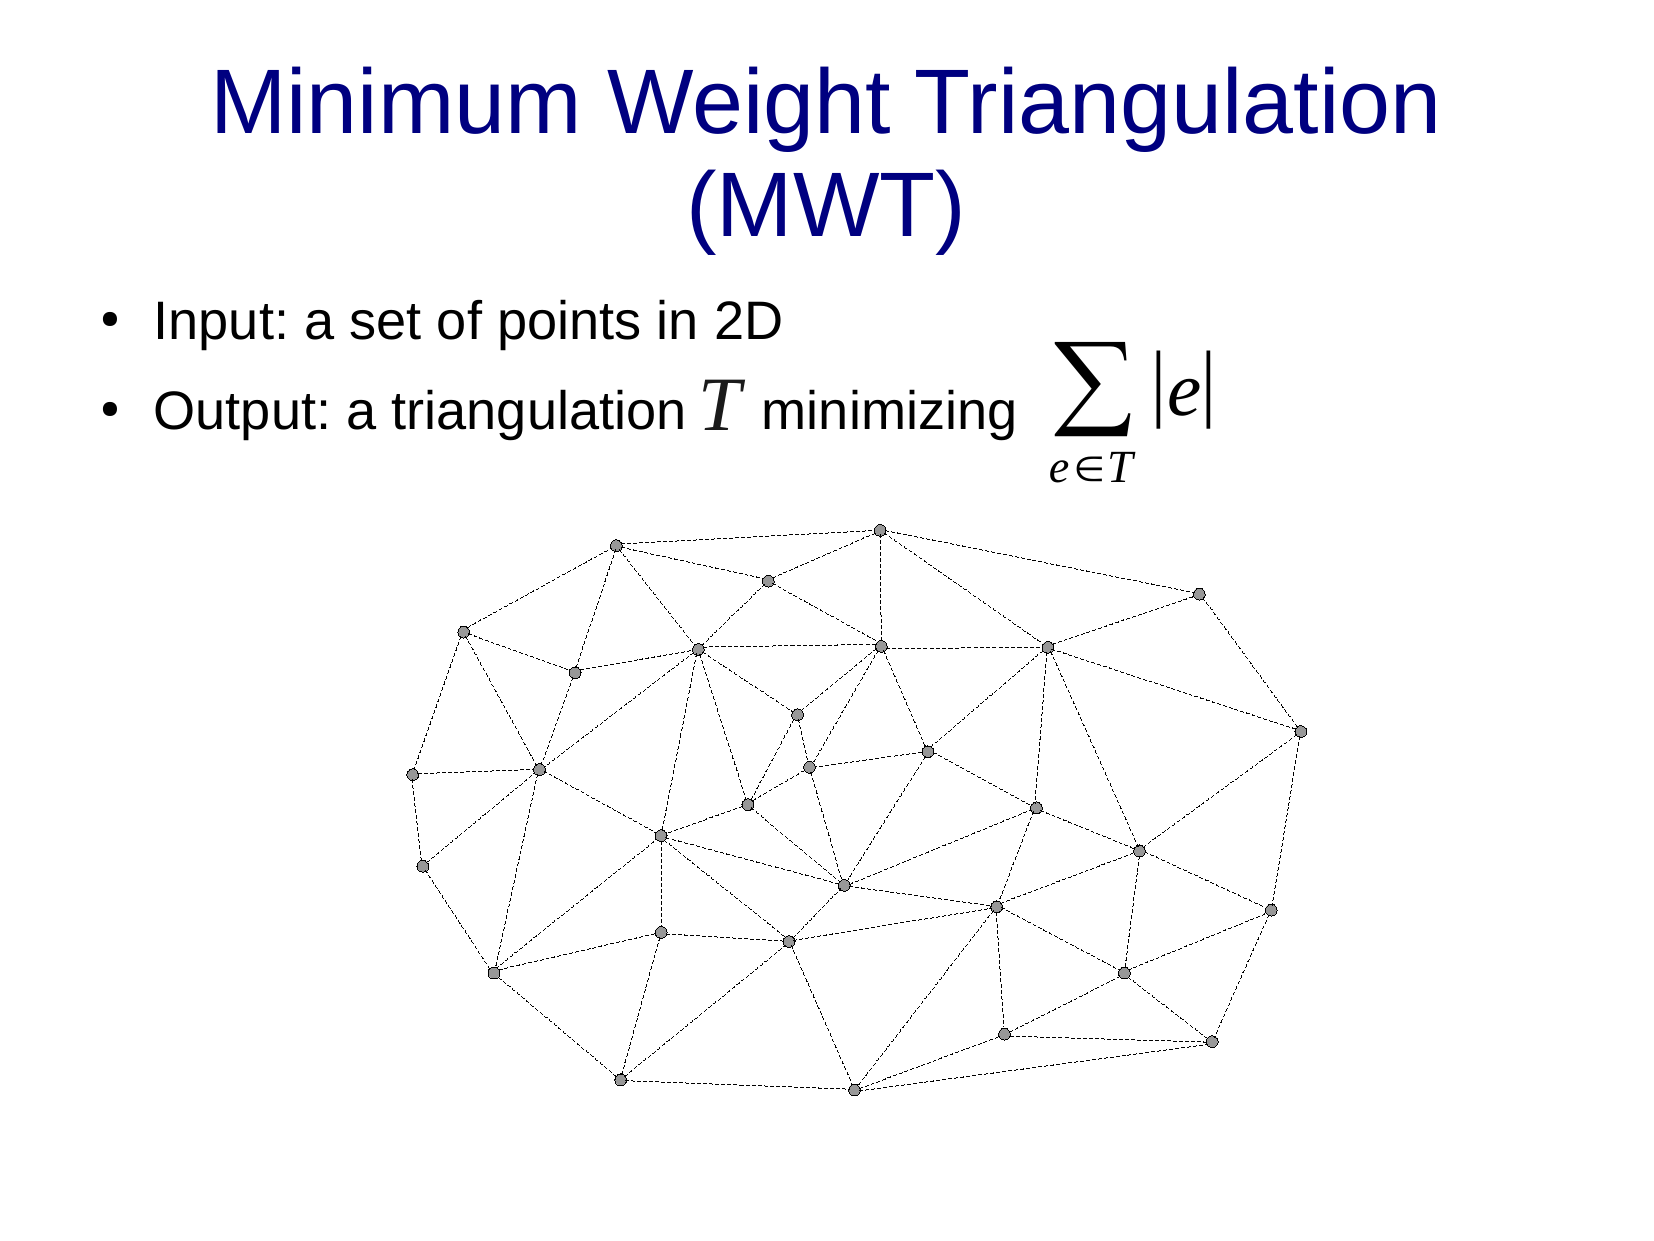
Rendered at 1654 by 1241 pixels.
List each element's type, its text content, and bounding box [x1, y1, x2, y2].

chart [1041, 336, 1230, 494]
list Input: a set of points in 2D Output: a triangulation minimizing [82, 290, 1571, 1109]
chart [692, 361, 747, 447]
title Minimum Weight Triangulation (MWT) [82, 49, 1571, 257]
